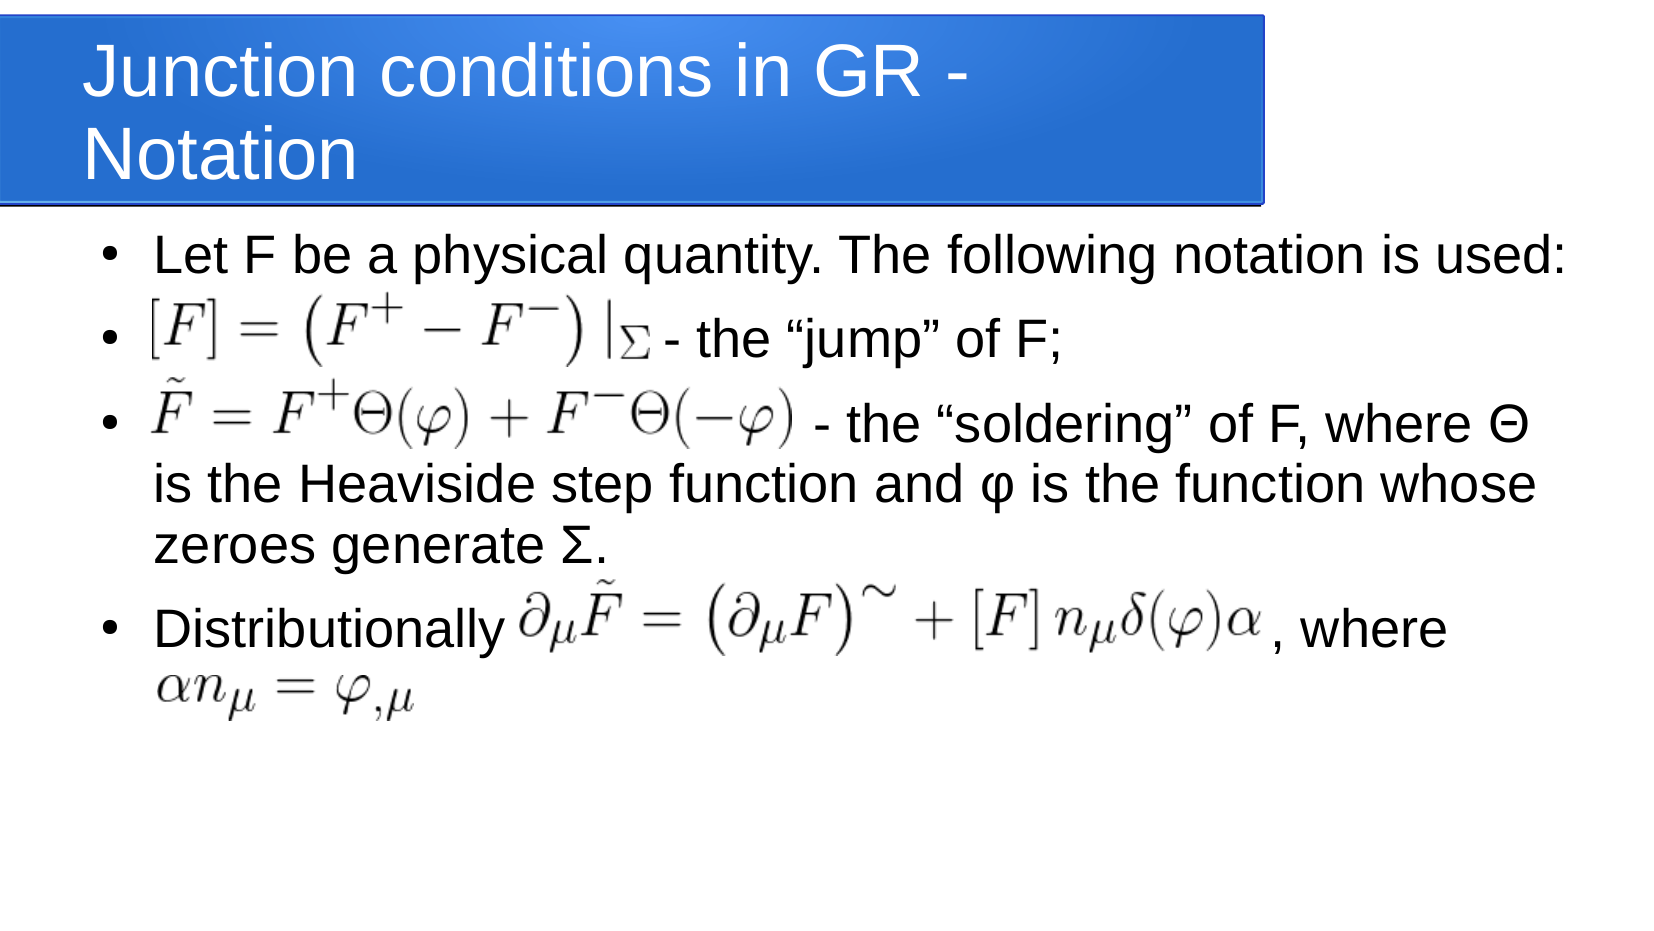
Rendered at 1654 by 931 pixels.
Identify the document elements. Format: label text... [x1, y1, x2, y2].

picture [150, 376, 792, 449]
list Let F be a physical quantity. The following notation is used: - the “jump” of F; - the “soldering” of F, where Θ is the Heaviside step function and φ is the function whose zeroes generate Σ. Distributionally , where [82, 224, 1571, 764]
picture [152, 291, 650, 367]
picture [519, 578, 1262, 656]
title Junction conditions in GR - Notation [82, 29, 1235, 195]
picture [157, 675, 414, 721]
